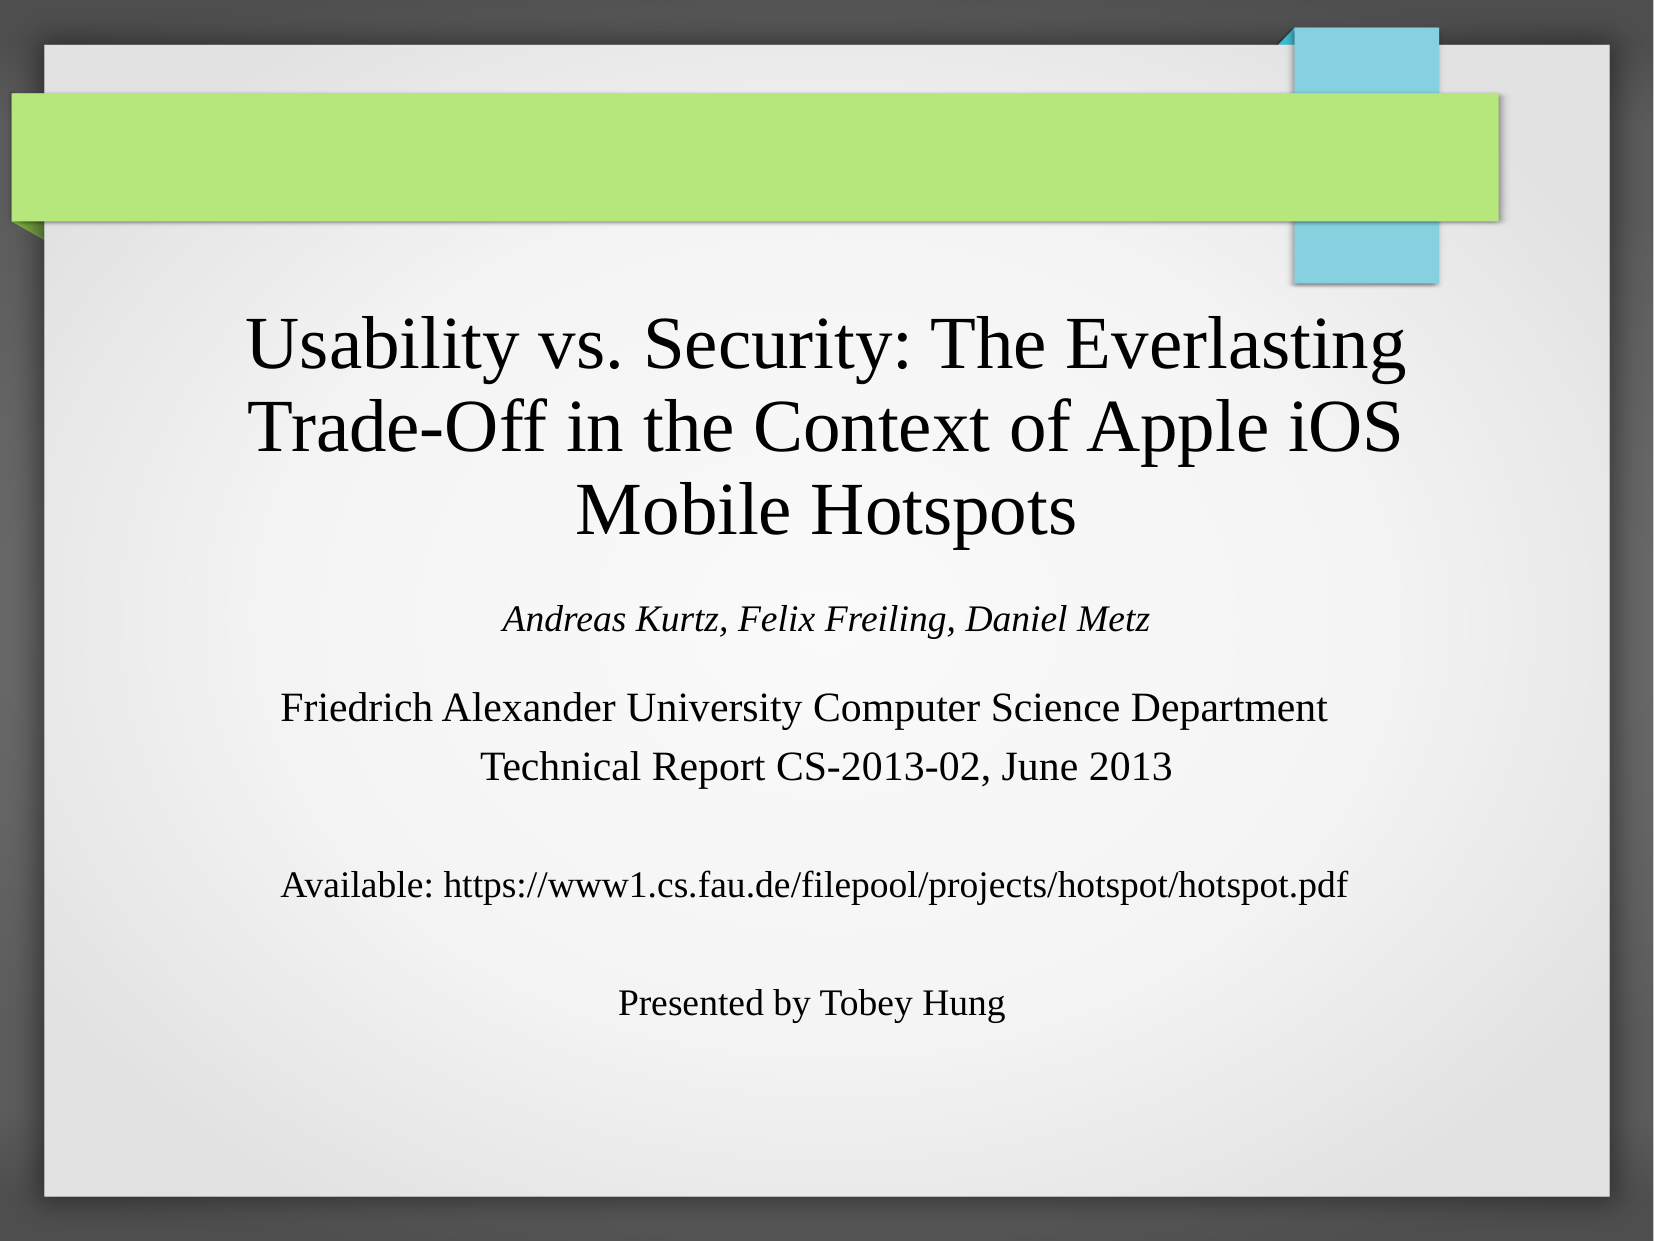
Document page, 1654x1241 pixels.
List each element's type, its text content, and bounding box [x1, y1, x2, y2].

text_box Technical Report CS-2013-02, June 2013 [413, 735, 1241, 798]
picture [0, 0, 1654, 1241]
text_box Usability vs. Security: The Everlasting Trade-Off in the Context of Apple iOS Mobile Hotspots [177, 294, 1477, 561]
text_box Available: https://www1.cs.fau.de/filepool/projects/hotspot/hotspot.pdf [265, 856, 1447, 916]
text_box Andreas Kurtz, Felix Freiling, Daniel Metz [413, 590, 1241, 648]
text_box Presented by Tobey Hung [501, 974, 1123, 1032]
text_box Friedrich Alexander University Computer Science Department [265, 676, 1477, 739]
